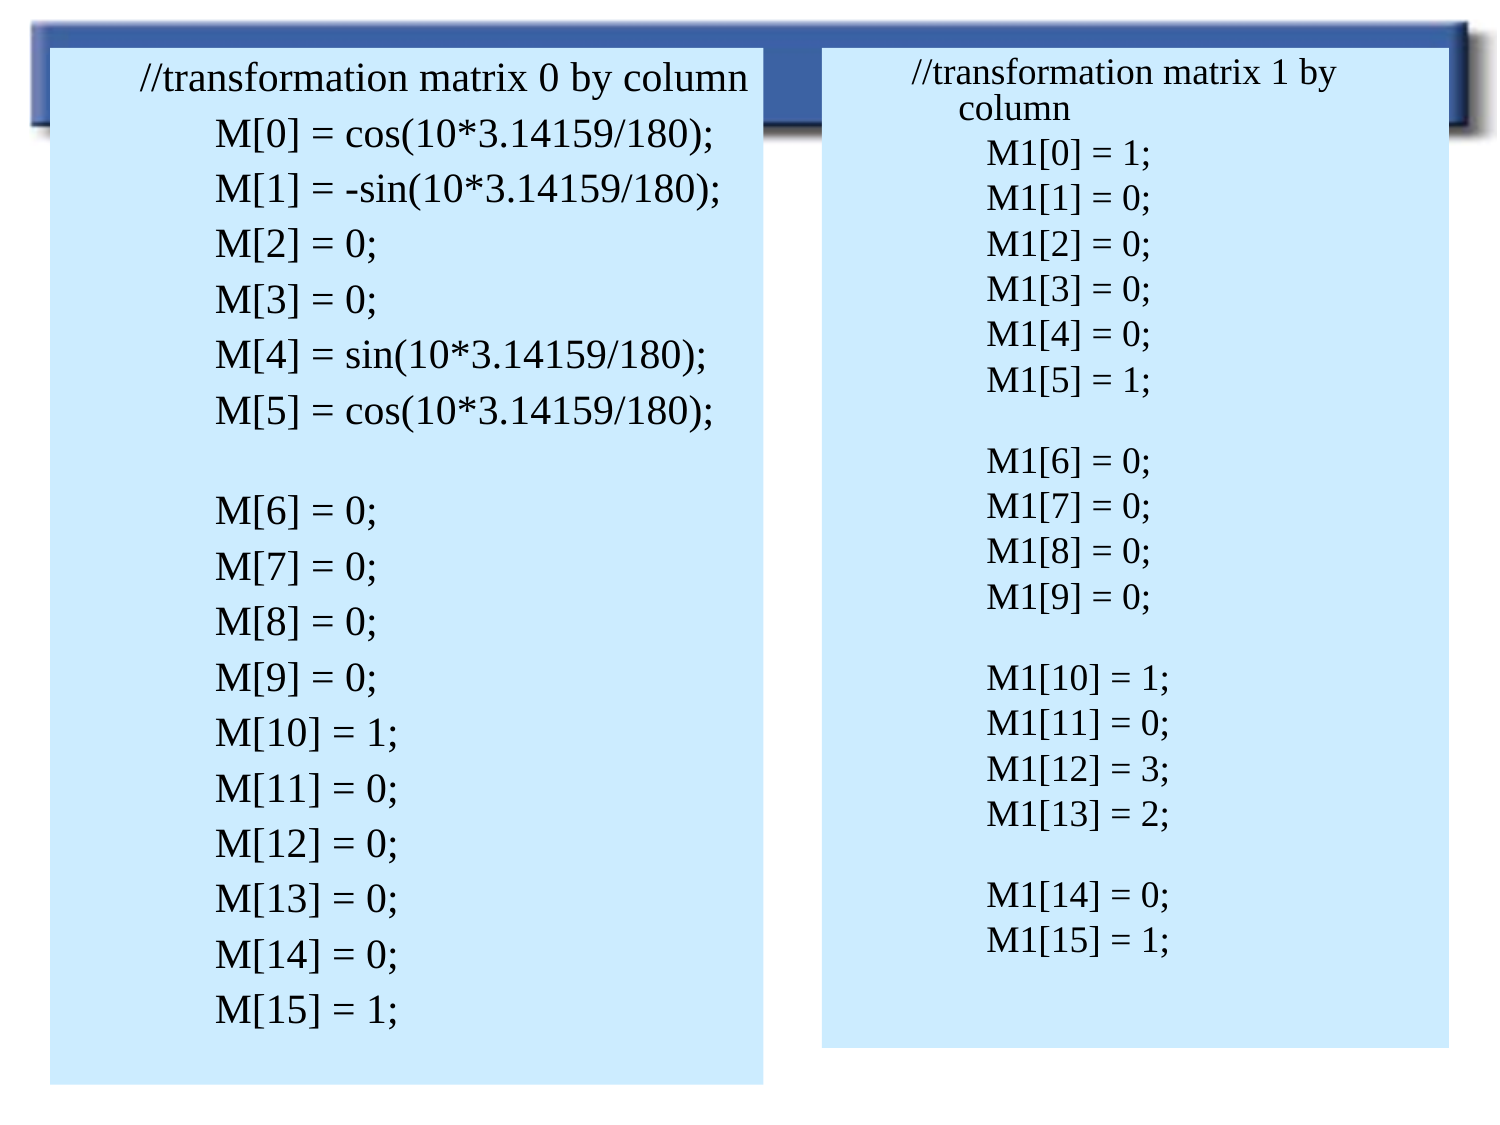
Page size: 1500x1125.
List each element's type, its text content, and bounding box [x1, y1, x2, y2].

list //transformation matrix 0 by column M[0] = cos(10*3.14159/180); M[1] = -sin(10*3.14159/180); M[2] = 0; M[3] = 0; M[4] = sin(10*3.14159/180); M[5] = cos(10*3.14159/180); M[6] = 0; M[7] = 0; M[8] = 0; M[9] = 0; M[10] = 1; M[11] = 0; M[12] = 0; M[13] = 0; M[14] = 0; M[15] = 1; [50, 47, 764, 1048]
picture [29, 18, 1497, 146]
text_box //transformation matrix 1 by column M1[0] = 1; M1[1] = 0; M1[2] = 0; M1[3] = 0; M1[4] = 0; M1[5] = 1; M1[6] = 0; M1[7] = 0; M1[8] = 0; M1[9] = 0; M1[10] = 1; M1[11] = 0; M1[12] = 3; M1[13] = 2; M1[14] = 0; M1[15] = 1; [821, 47, 1449, 1048]
